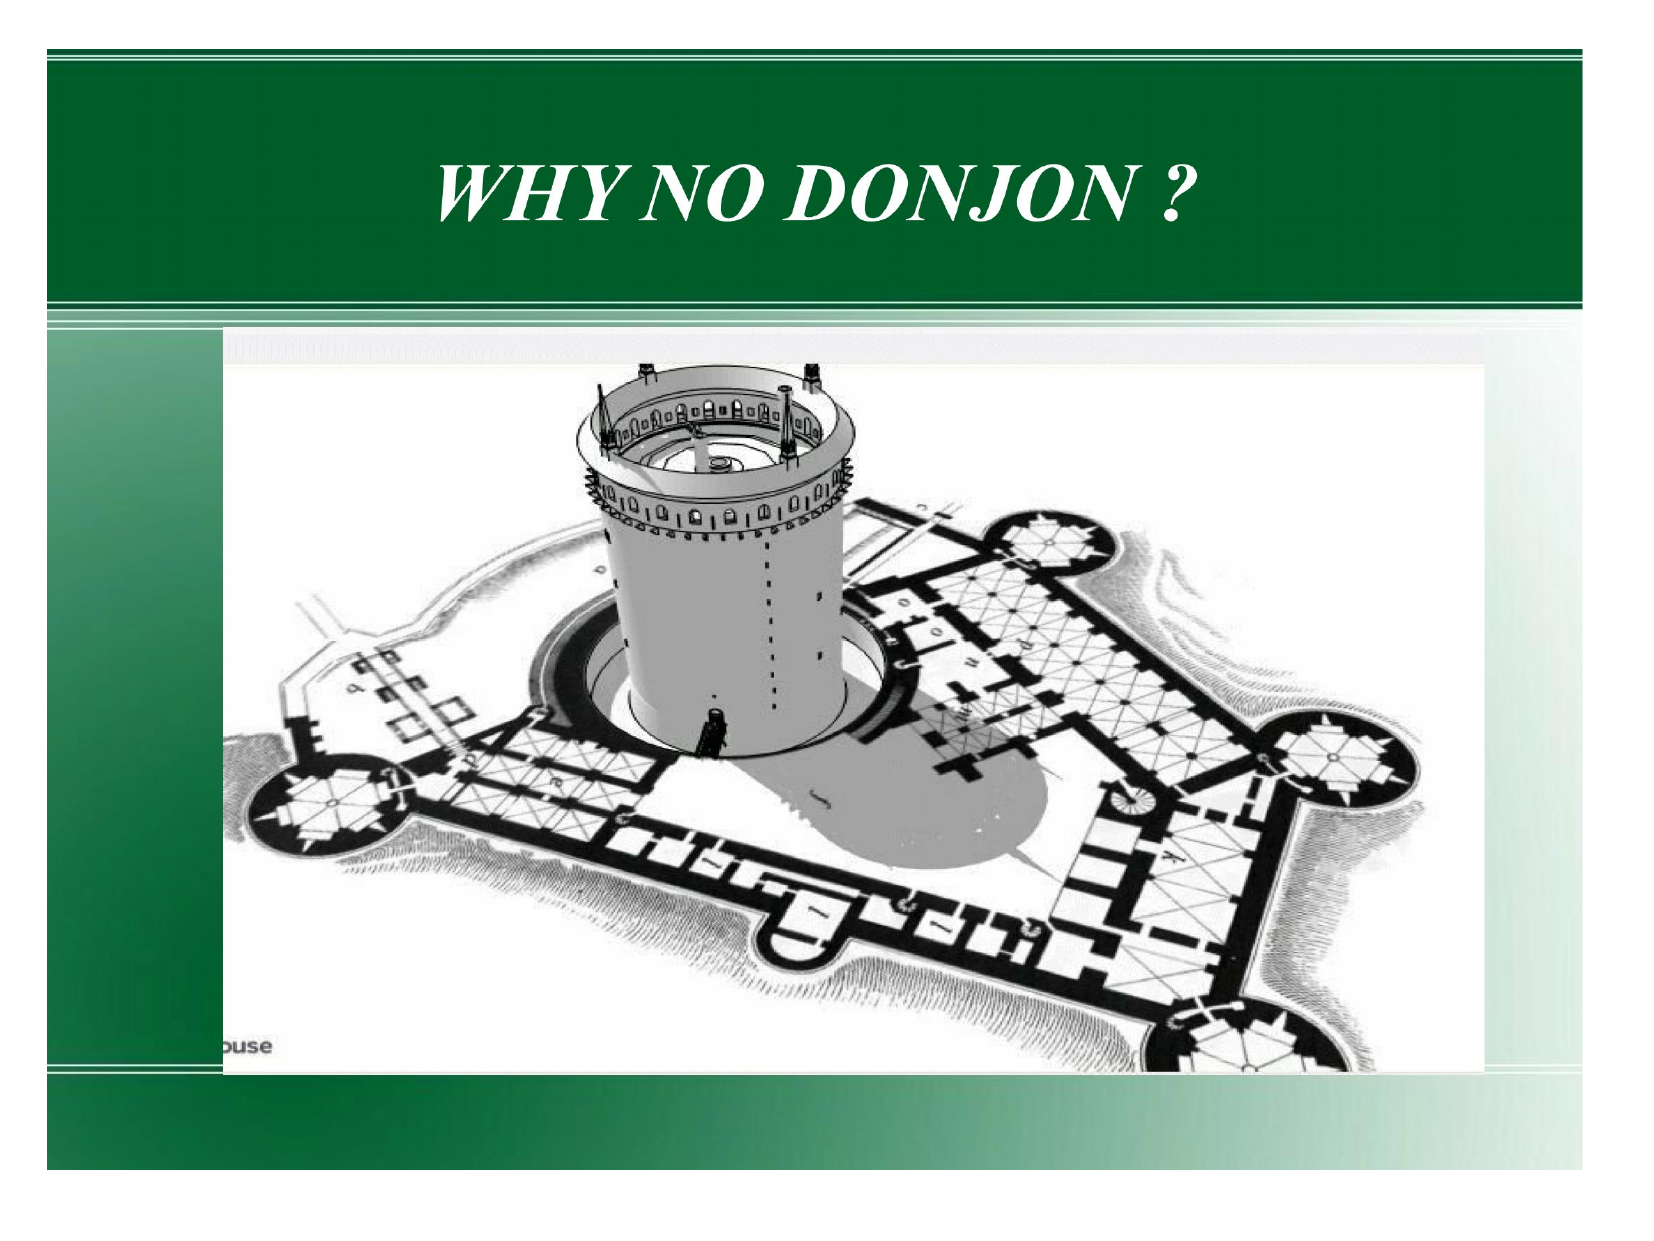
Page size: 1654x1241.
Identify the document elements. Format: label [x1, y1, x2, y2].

picture [47, 49, 1583, 1170]
